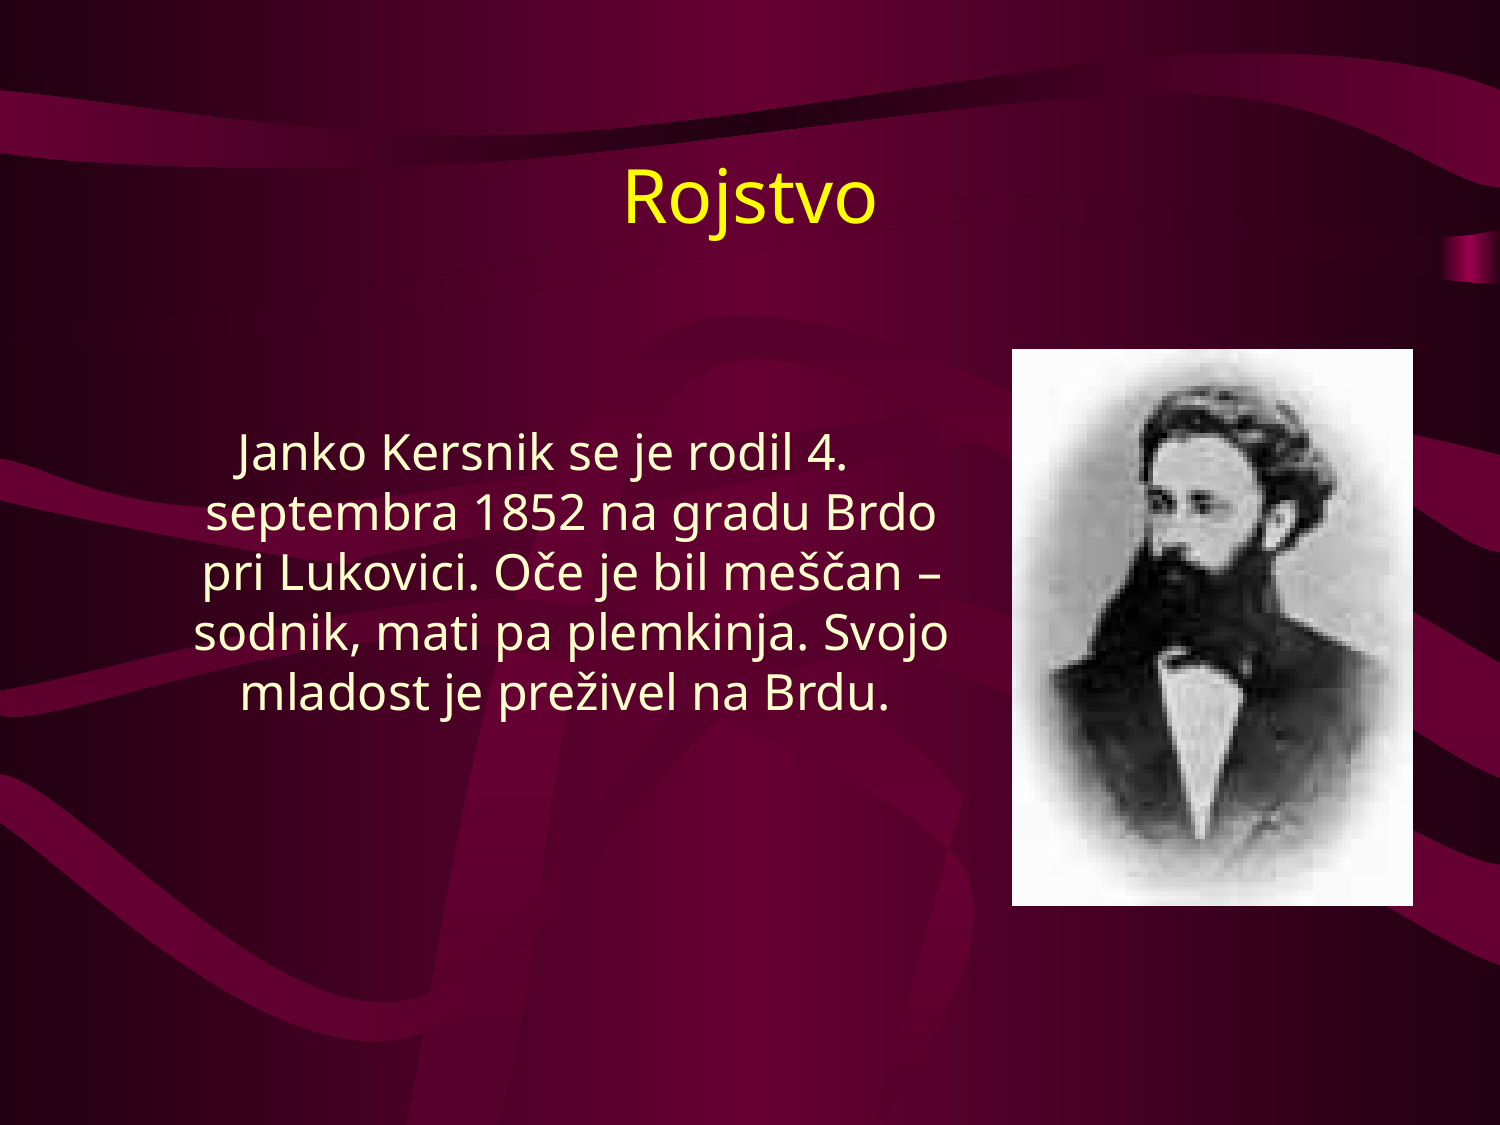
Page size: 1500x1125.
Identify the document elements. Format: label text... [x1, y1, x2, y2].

list Janko Kersnik se je rodil 4. septembra 1852 na gradu Brdo pri Lukovici. Oče je bil meščan – sodnik, mati pa plemkinja. Svojo mladost je preživel na Brdu. [112, 412, 975, 800]
title Rojstvo [112, 99, 1388, 288]
picture [1012, 349, 1413, 906]
